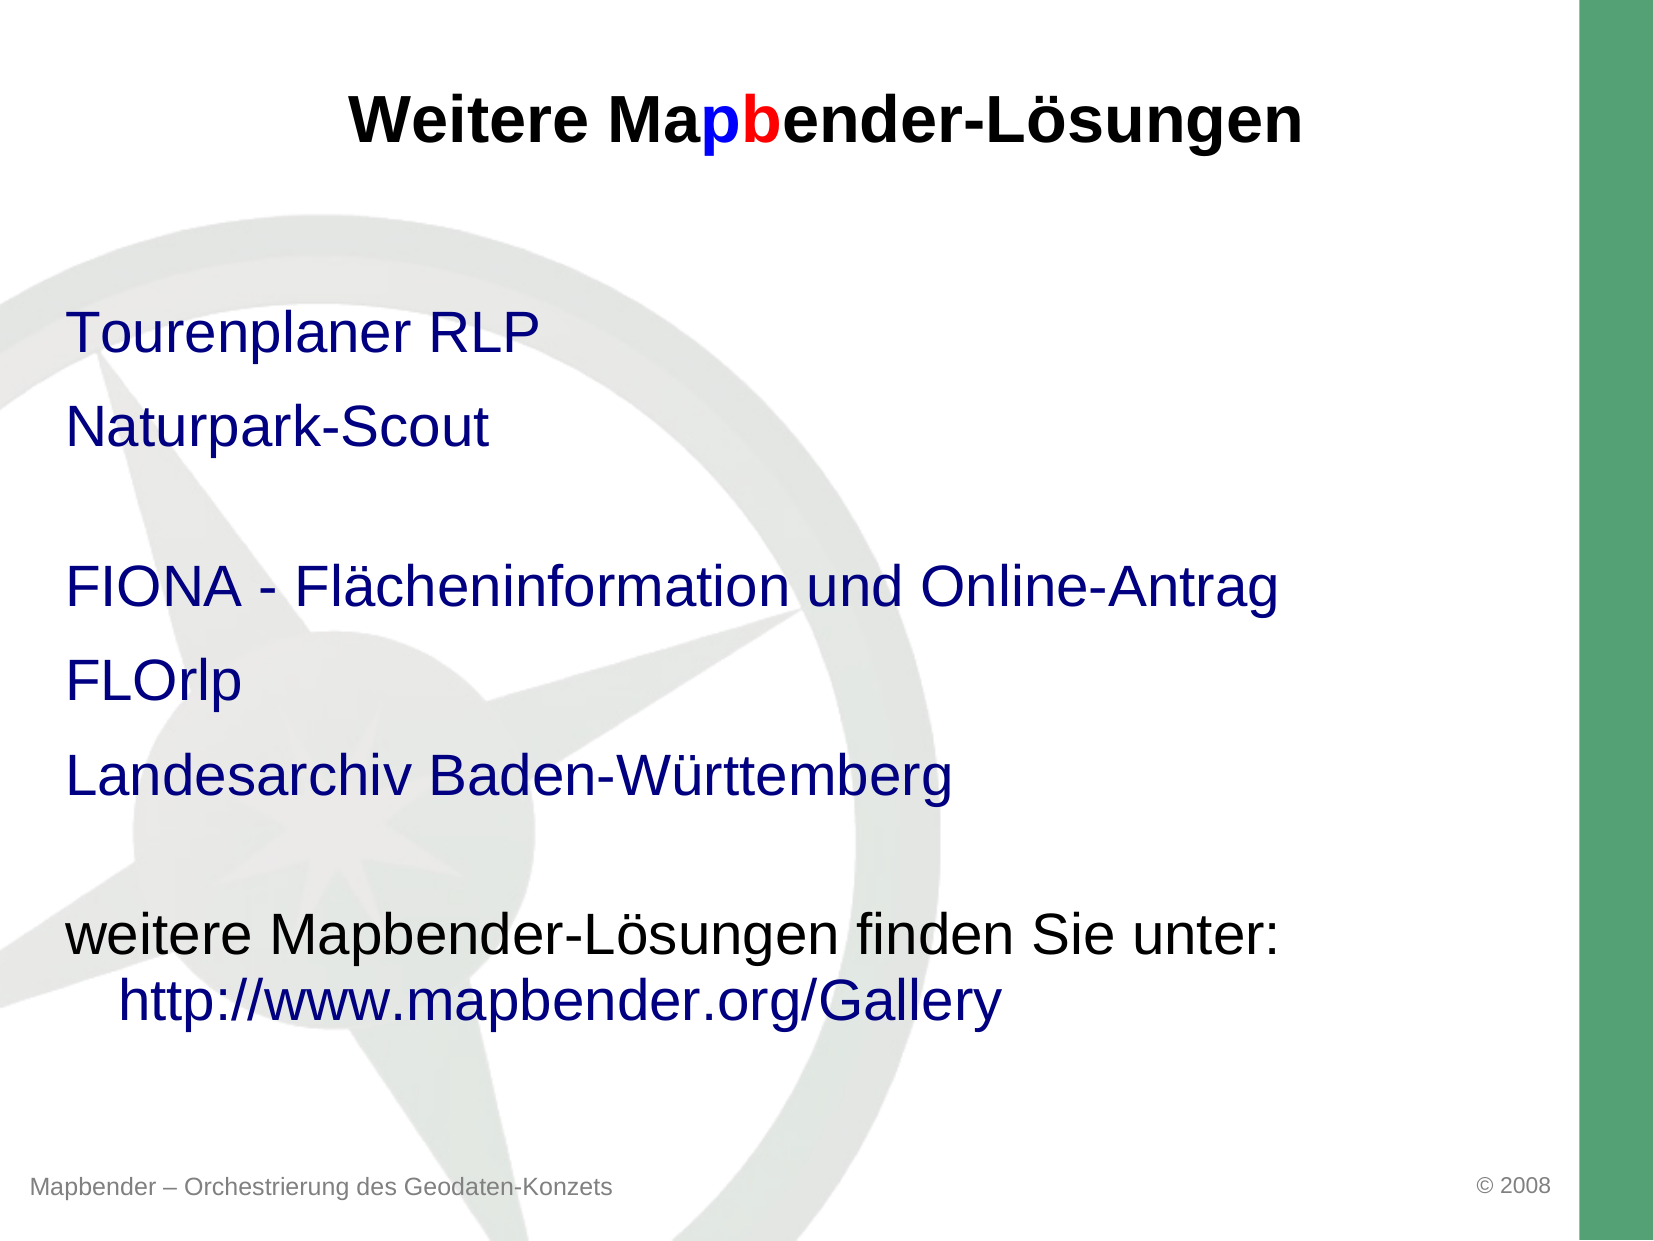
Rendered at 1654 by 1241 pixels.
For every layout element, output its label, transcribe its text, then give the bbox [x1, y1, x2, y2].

picture [0, 191, 1454, 1241]
list Tourenplaner RLP Naturpark-Scout FIONA - Flächeninformation und Online-Antrag FLOrlp Landesarchiv Baden-Württemberg weitere Mapbender-Lösungen finden Sie unter: http://www.mapbender.org/Gallery [47, 299, 1536, 1118]
title Weitere Mapbender-Lösungen [82, 31, 1571, 207]
